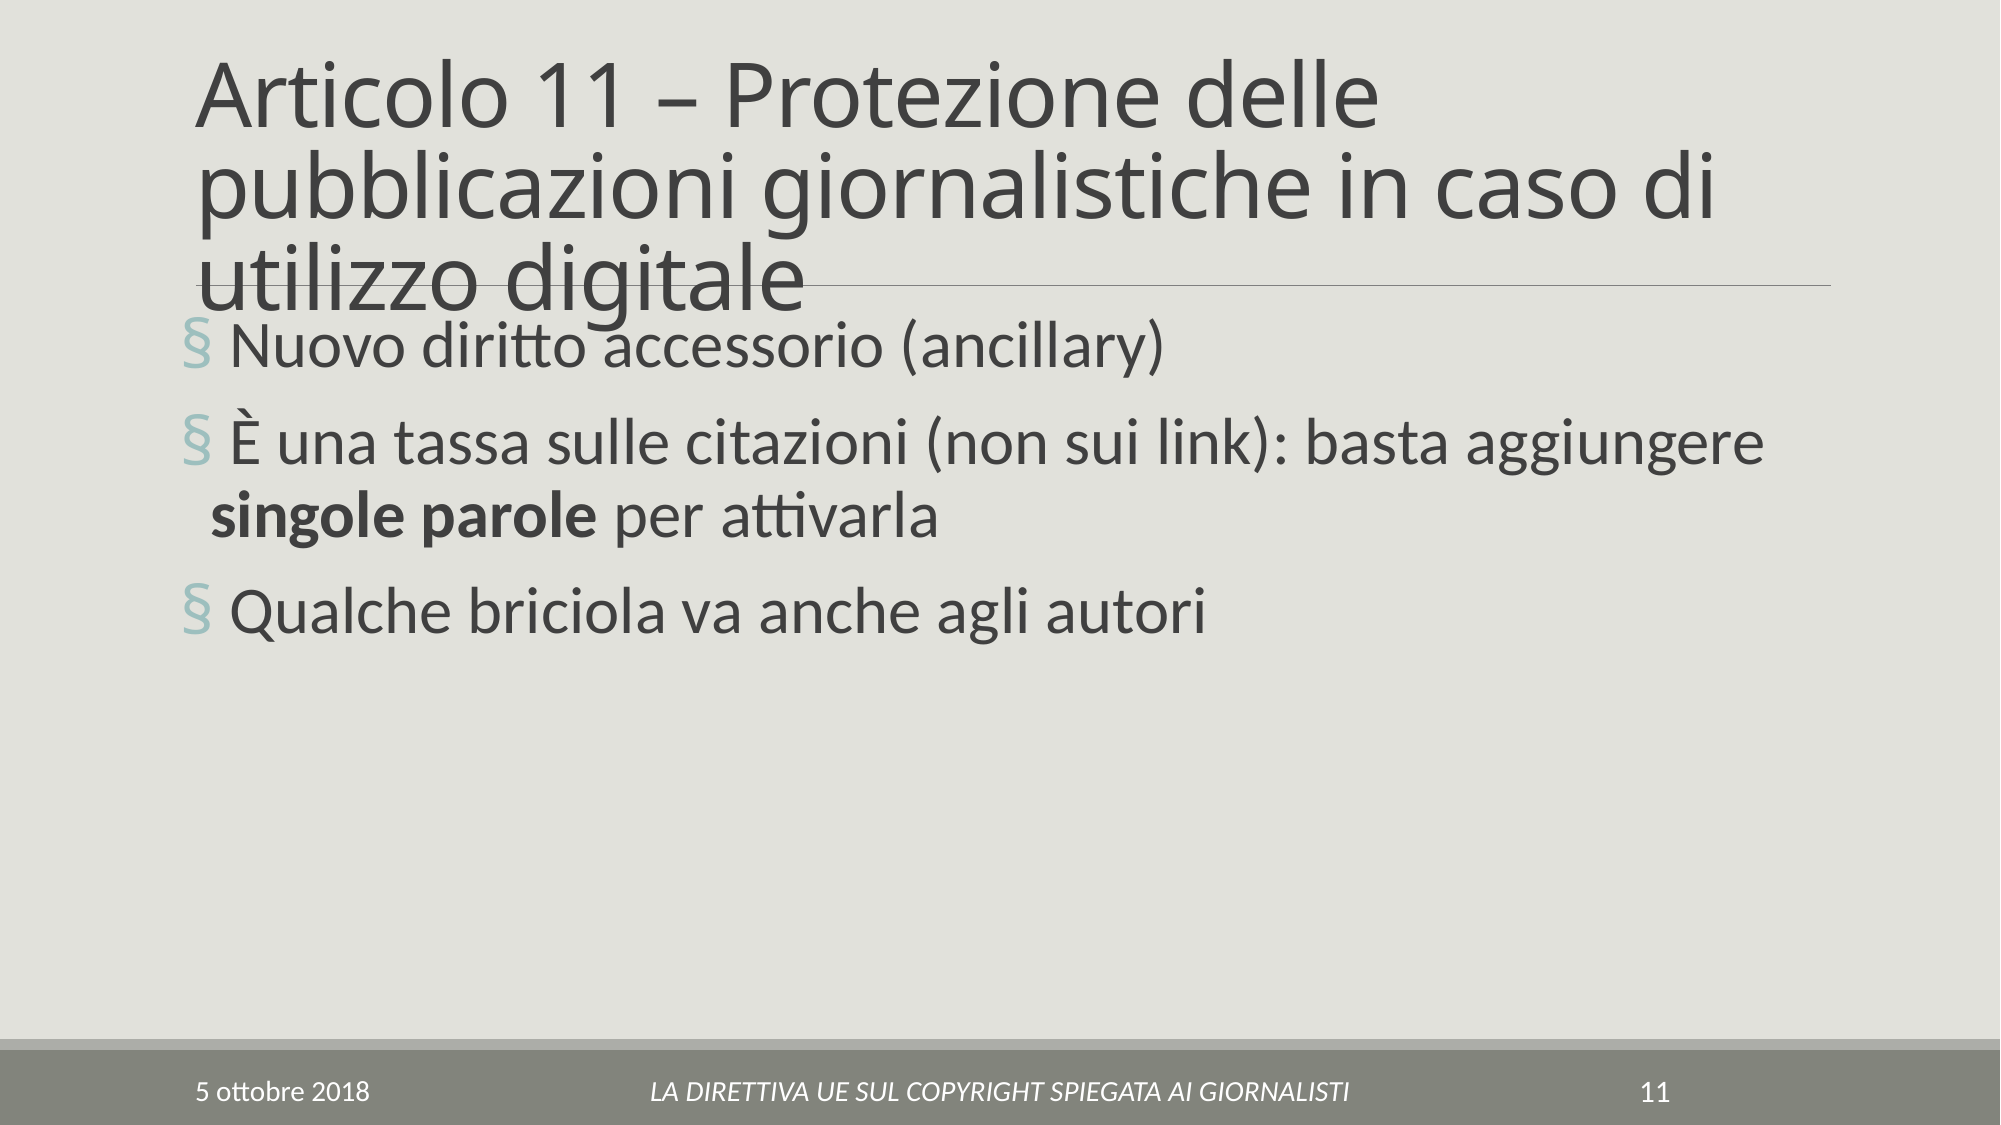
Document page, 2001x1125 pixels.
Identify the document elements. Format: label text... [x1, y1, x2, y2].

title Articolo 11 – Protezione delle pubblicazioni giornalistiche in caso di utilizzo digitale [180, 47, 1831, 286]
text_box 5 ottobre 2018 [180, 1059, 586, 1120]
text_box 11 [1624, 1059, 1840, 1120]
text_box La direttiva Ue sul copyright spiegata ai giornalisti [604, 1059, 1396, 1120]
list Nuovo diritto accessorio (ancillary) È una tassa sulle citazioni (non sui link): basta aggiungere singole parole per attivarla Qualche briciola va anche agli autori [180, 302, 1831, 963]
